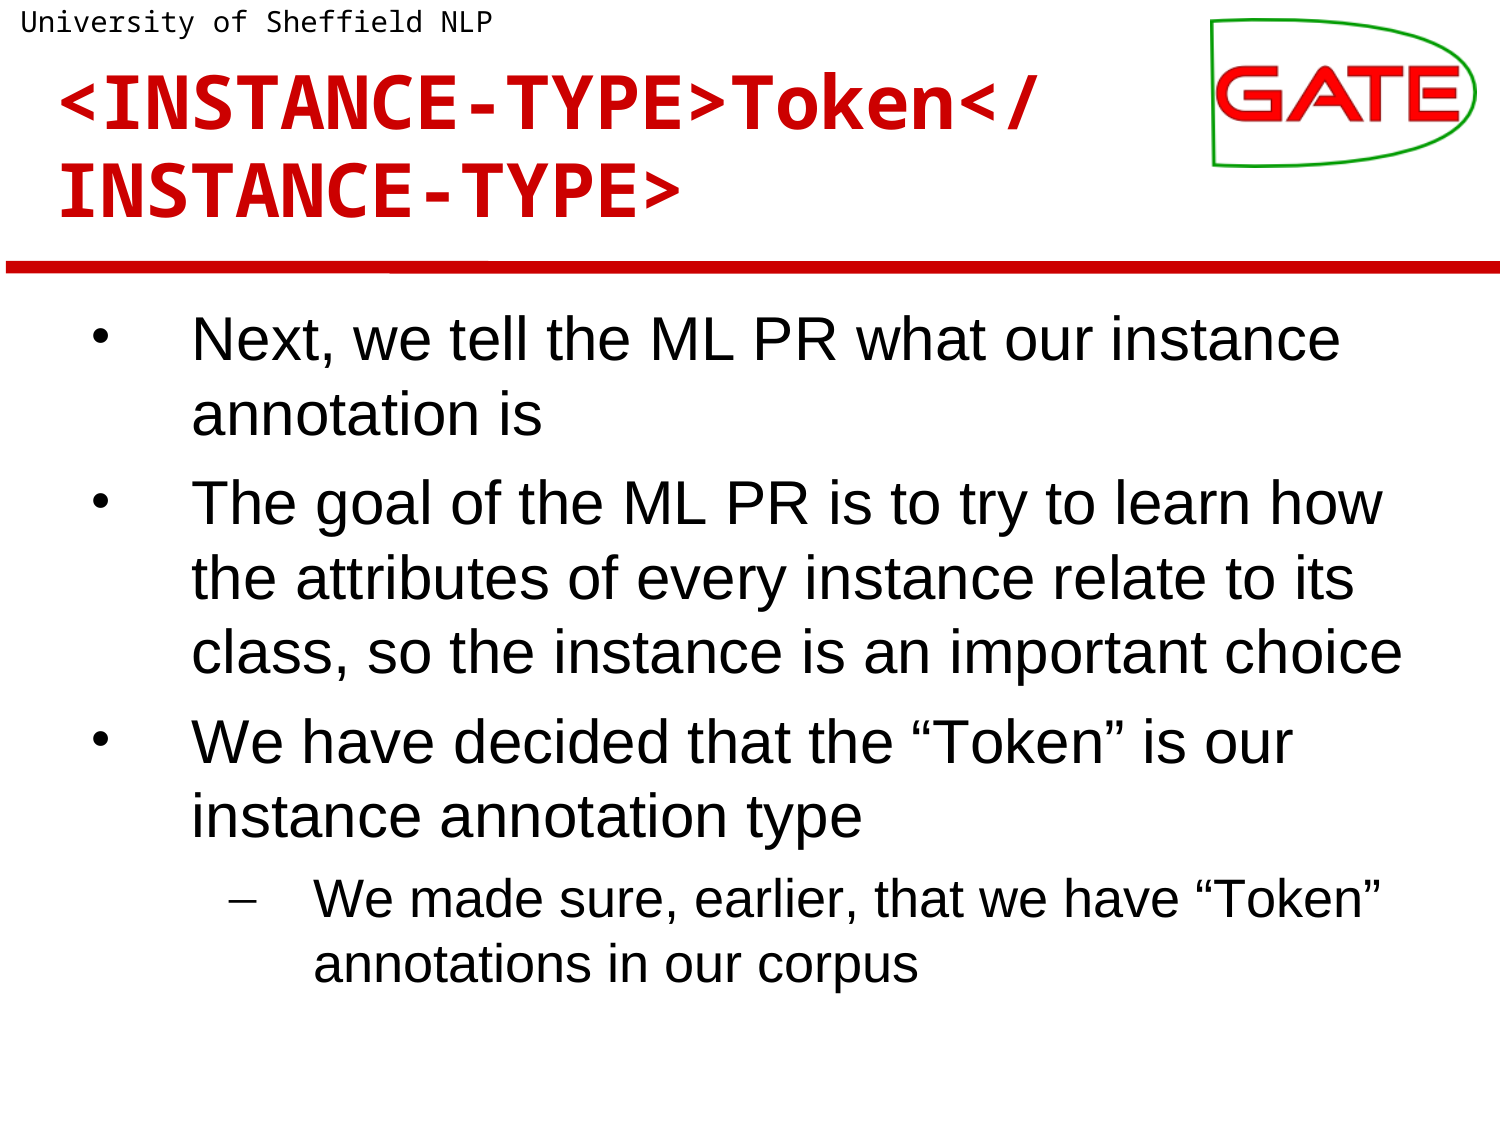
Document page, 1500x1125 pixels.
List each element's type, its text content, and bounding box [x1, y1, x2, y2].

list Next, we tell the ML PR what our instance annotation is The goal of the ML PR is to try to learn how the attributes of every instance relate to its class, so the instance is an important choice We have decided that the “Token” is our instance annotation type We made sure, earlier, that we have “Token” annotations in our corpus [75, 290, 1425, 1034]
picture [1210, 18, 1477, 168]
title <INSTANCE-TYPE>Token</INSTANCE-TYPE> [41, 37, 1391, 254]
